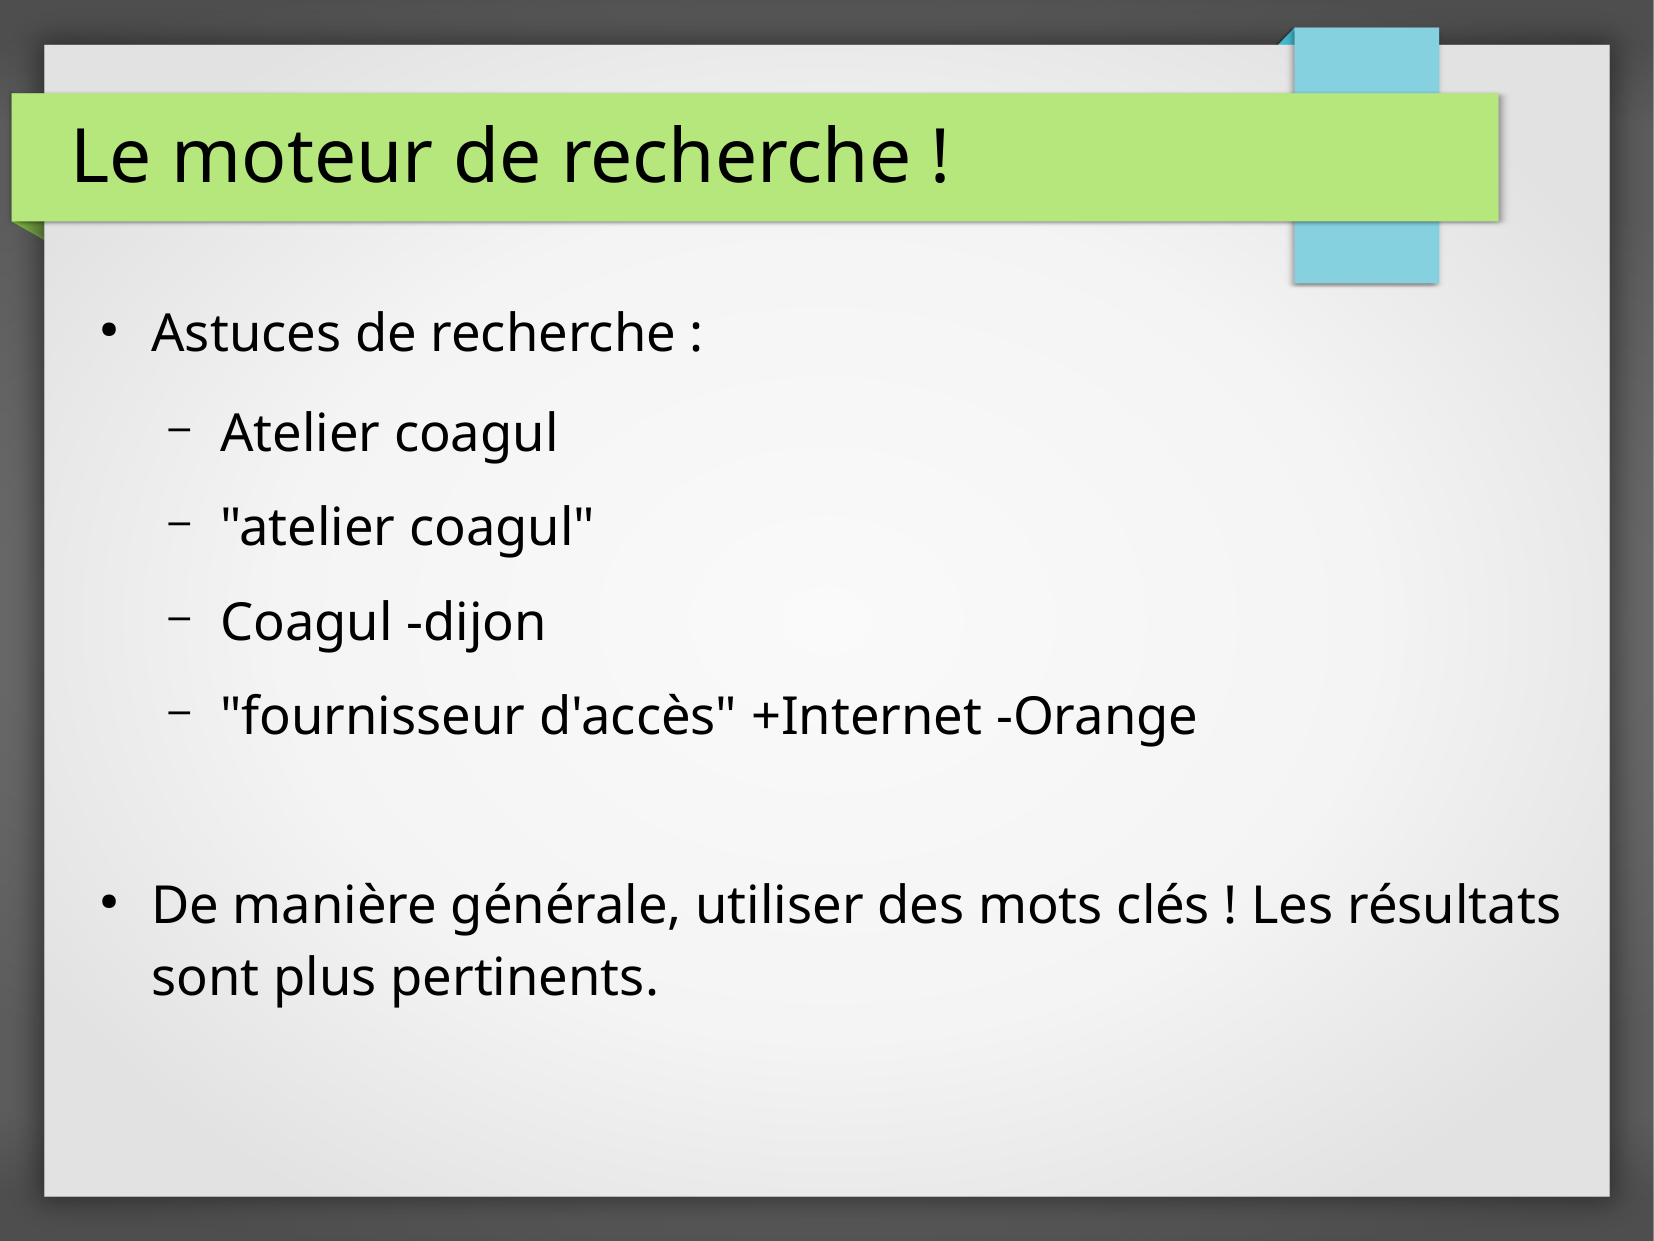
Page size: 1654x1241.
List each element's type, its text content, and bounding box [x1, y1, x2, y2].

picture [0, 0, 1654, 1241]
list Astuces de recherche : Atelier coagul "atelier coagul" Coagul -dijon "fournisseur d'accès" +Internet -Orange De manière générale, utiliser des mots clés ! Les résultats sont plus pertinents. [82, 295, 1571, 1015]
title Le moteur de recherche ! [70, 60, 1524, 248]
